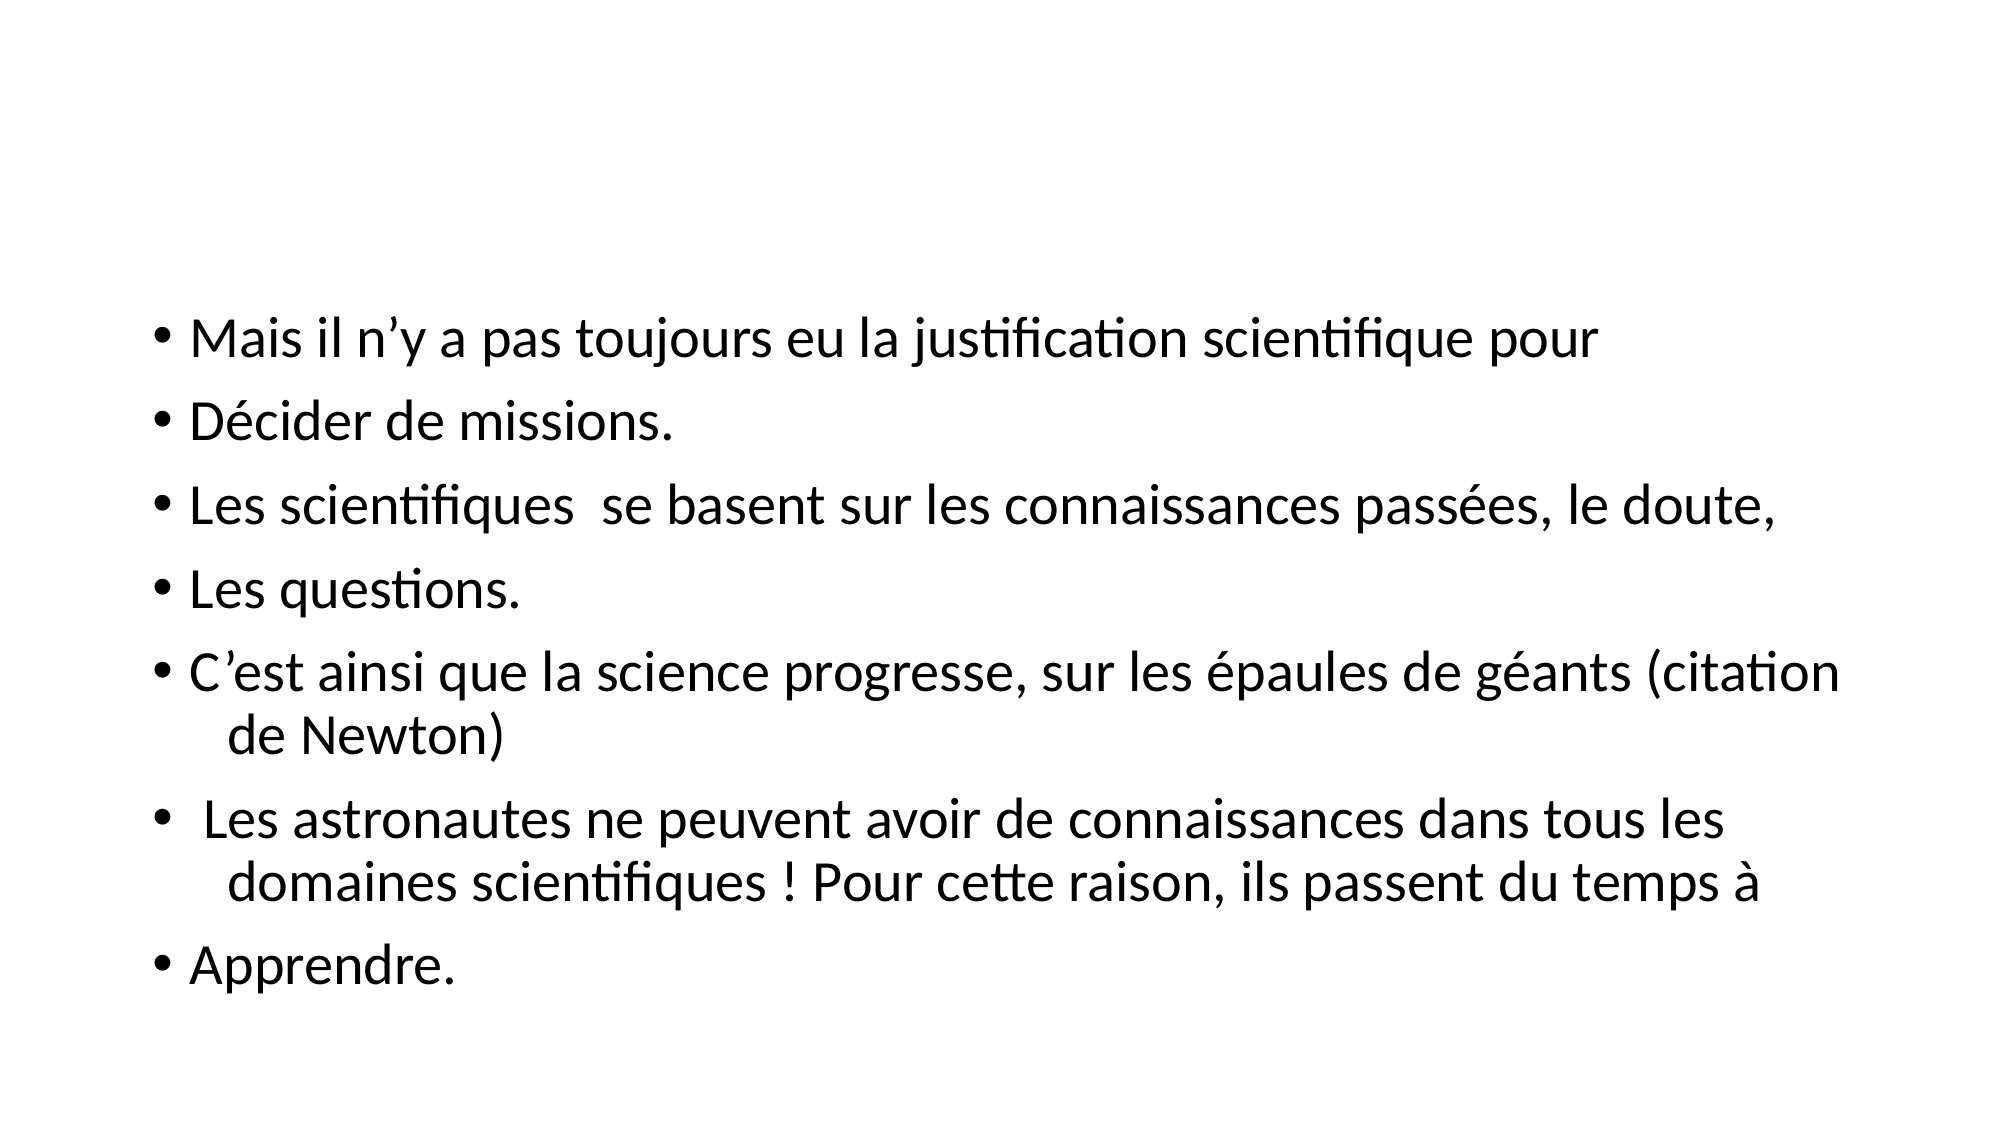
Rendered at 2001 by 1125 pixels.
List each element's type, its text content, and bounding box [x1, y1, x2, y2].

list Mais il n’y a pas toujours eu la justification scientifique pour Décider de missions. Les scientifiques se basent sur les connaissances passées, le doute, Les questions. C’est ainsi que la science progresse, sur les épaules de géants (citation de Newton) Les astronautes ne peuvent avoir de connaissances dans tous les domaines scientifiques ! Pour cette raison, ils passent du temps à Apprendre. [137, 299, 1863, 1014]
